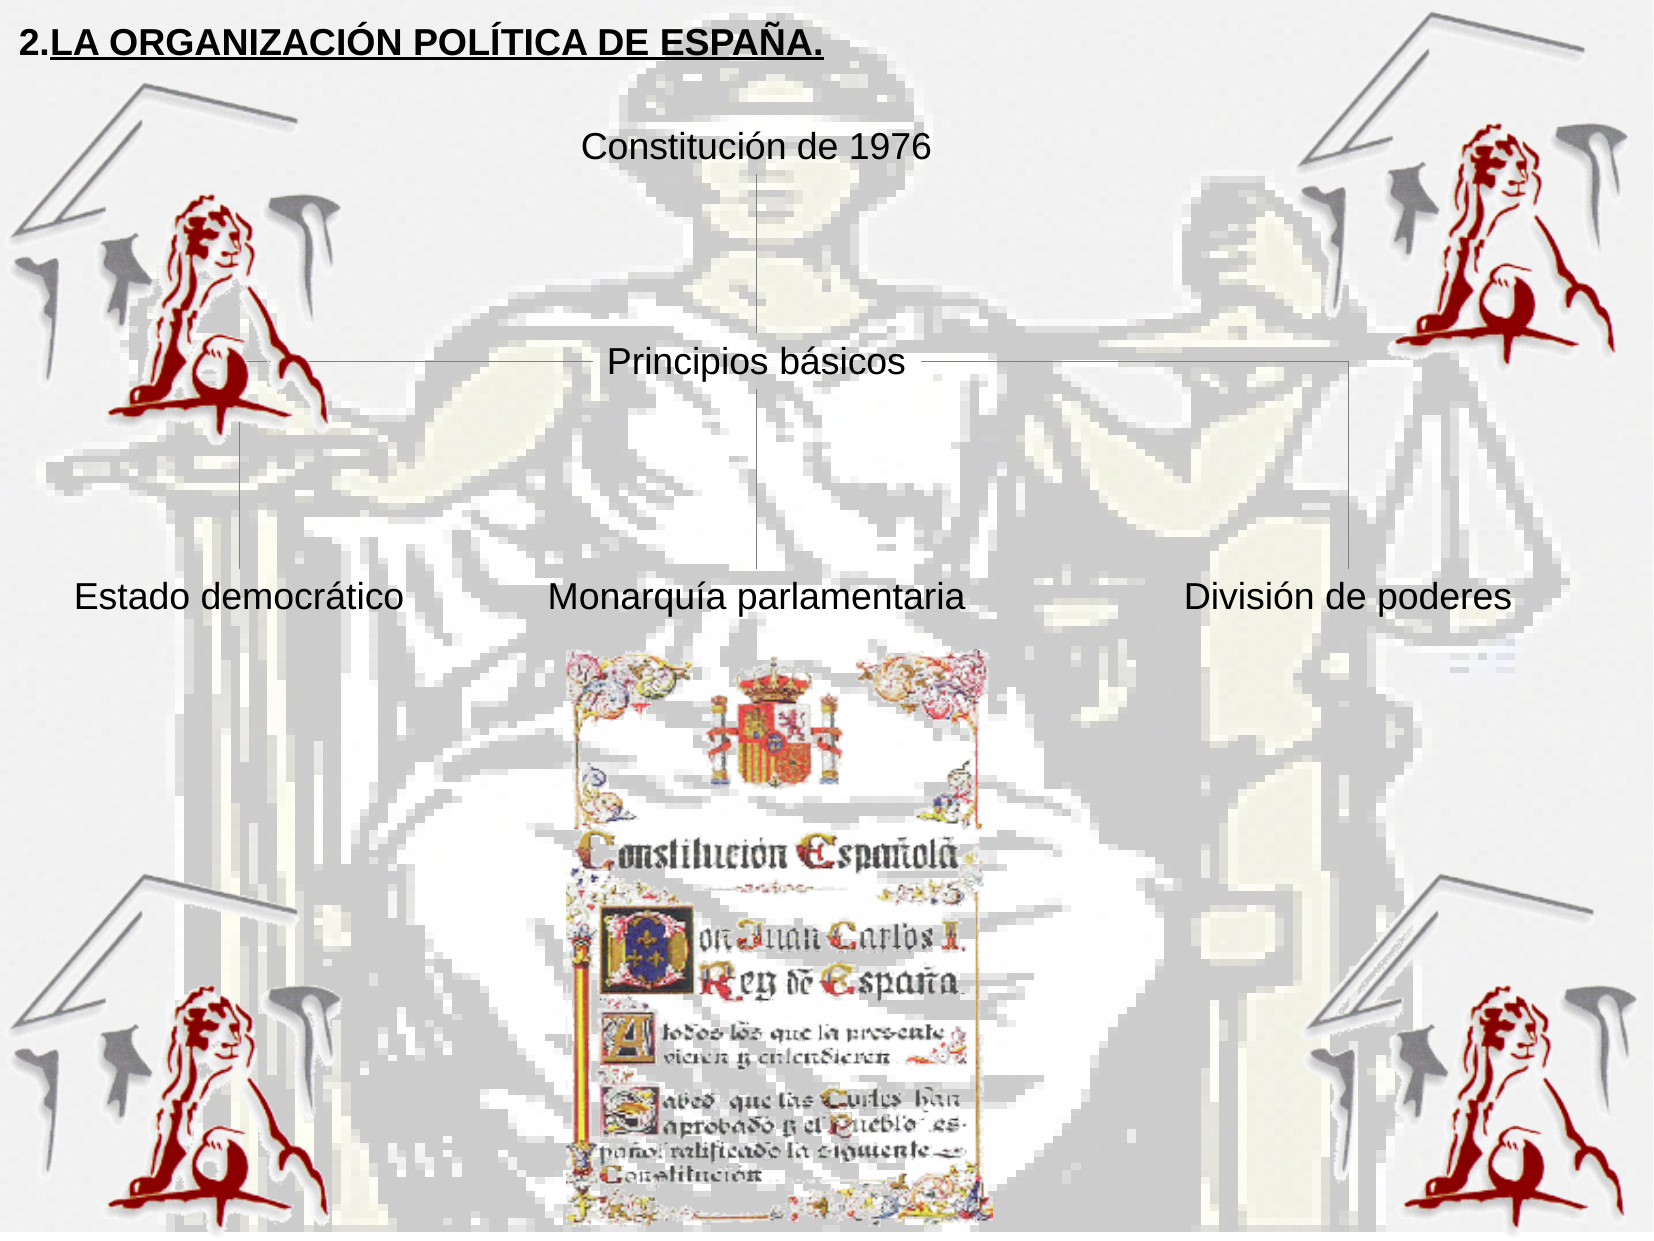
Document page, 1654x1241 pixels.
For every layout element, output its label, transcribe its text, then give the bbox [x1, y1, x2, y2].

text_box Constitución de 1976 [566, 118, 948, 175]
picture [0, 0, 1654, 1241]
text_box Estado democrático [59, 568, 420, 625]
text_box Principios básicos [592, 332, 922, 390]
text_box División de poderes [1169, 568, 1528, 625]
text_box 2.LA ORGANIZACIÓN POLÍTICA DE ESPAÑA. [3, 14, 839, 71]
text_box Monarquía parlamentaria [532, 568, 981, 625]
